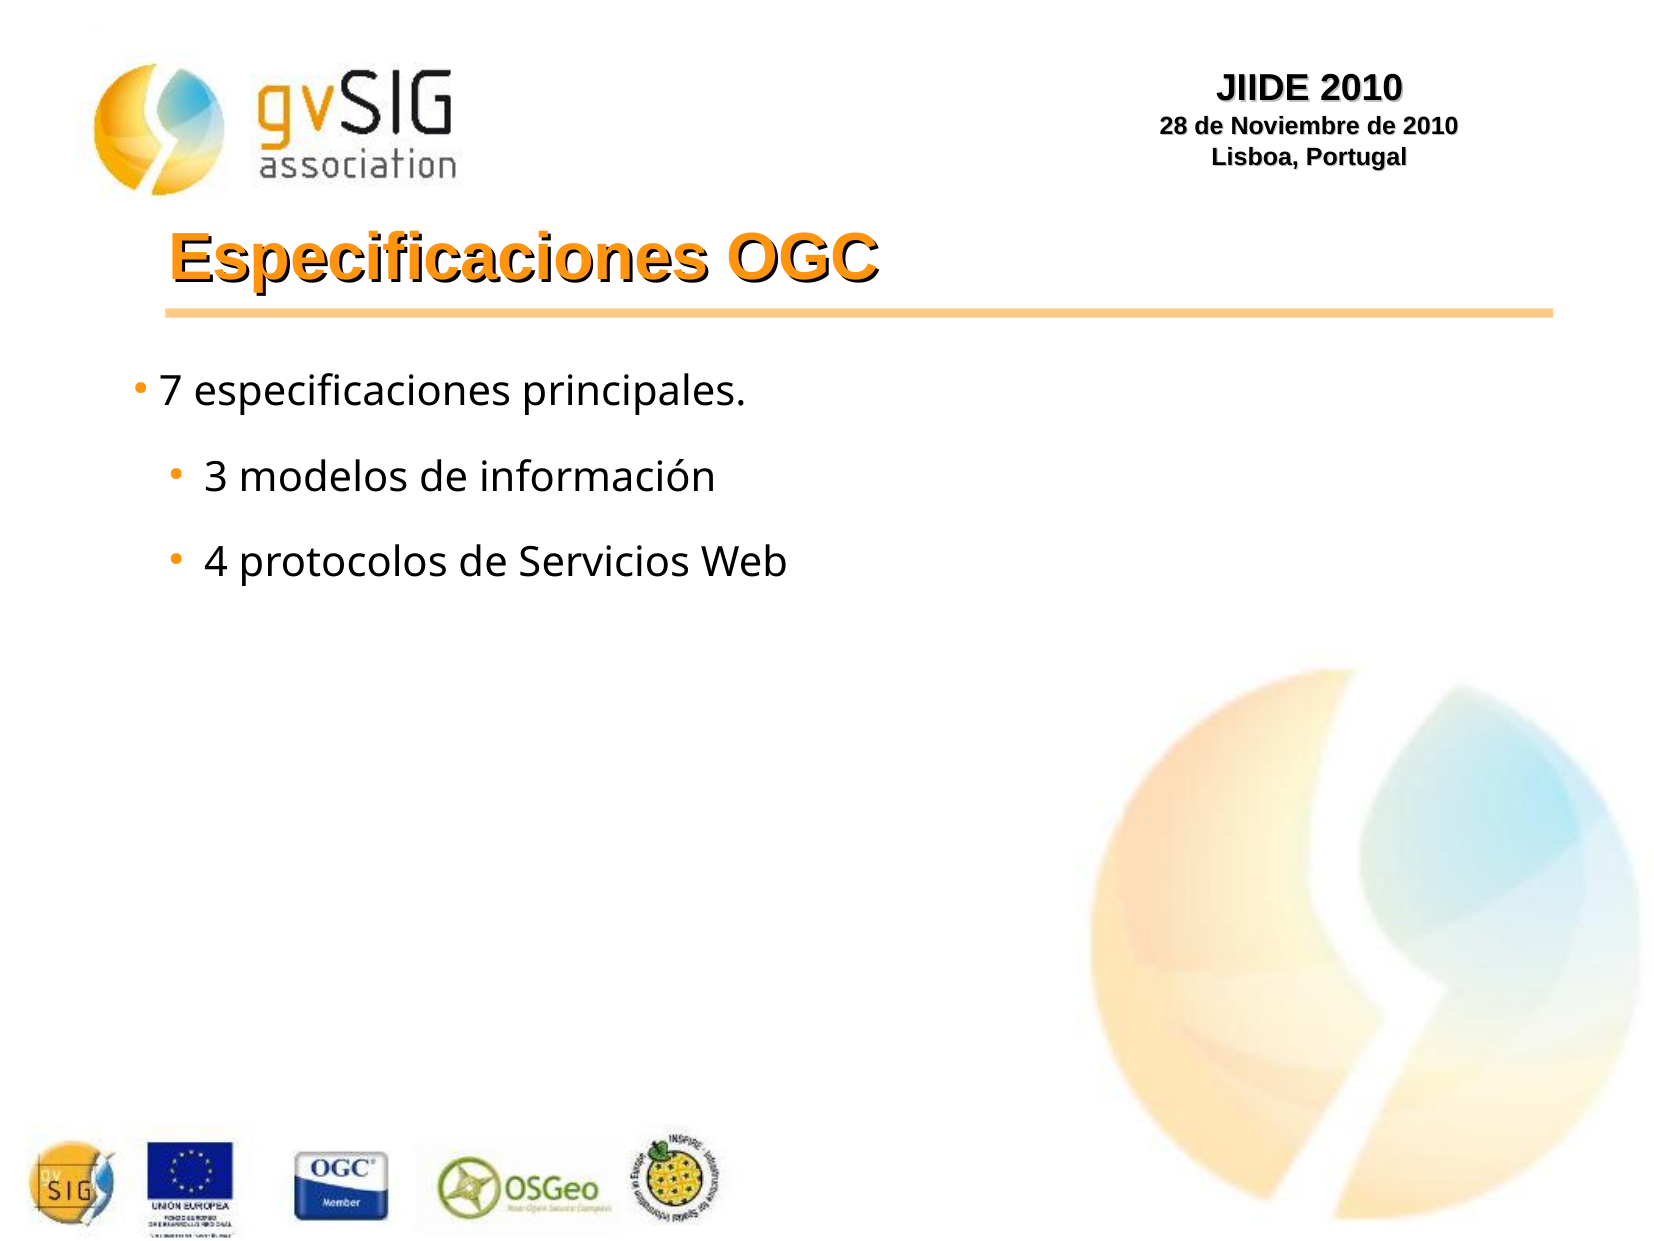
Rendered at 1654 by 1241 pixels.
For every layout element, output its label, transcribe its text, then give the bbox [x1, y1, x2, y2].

picture [1, 0, 1654, 1241]
text_box Especificaciones OGC [153, 212, 897, 302]
text_box 7 especificaciones principales. 3 modelos de información 4 protocolos de Servicios Web [118, 325, 1477, 534]
